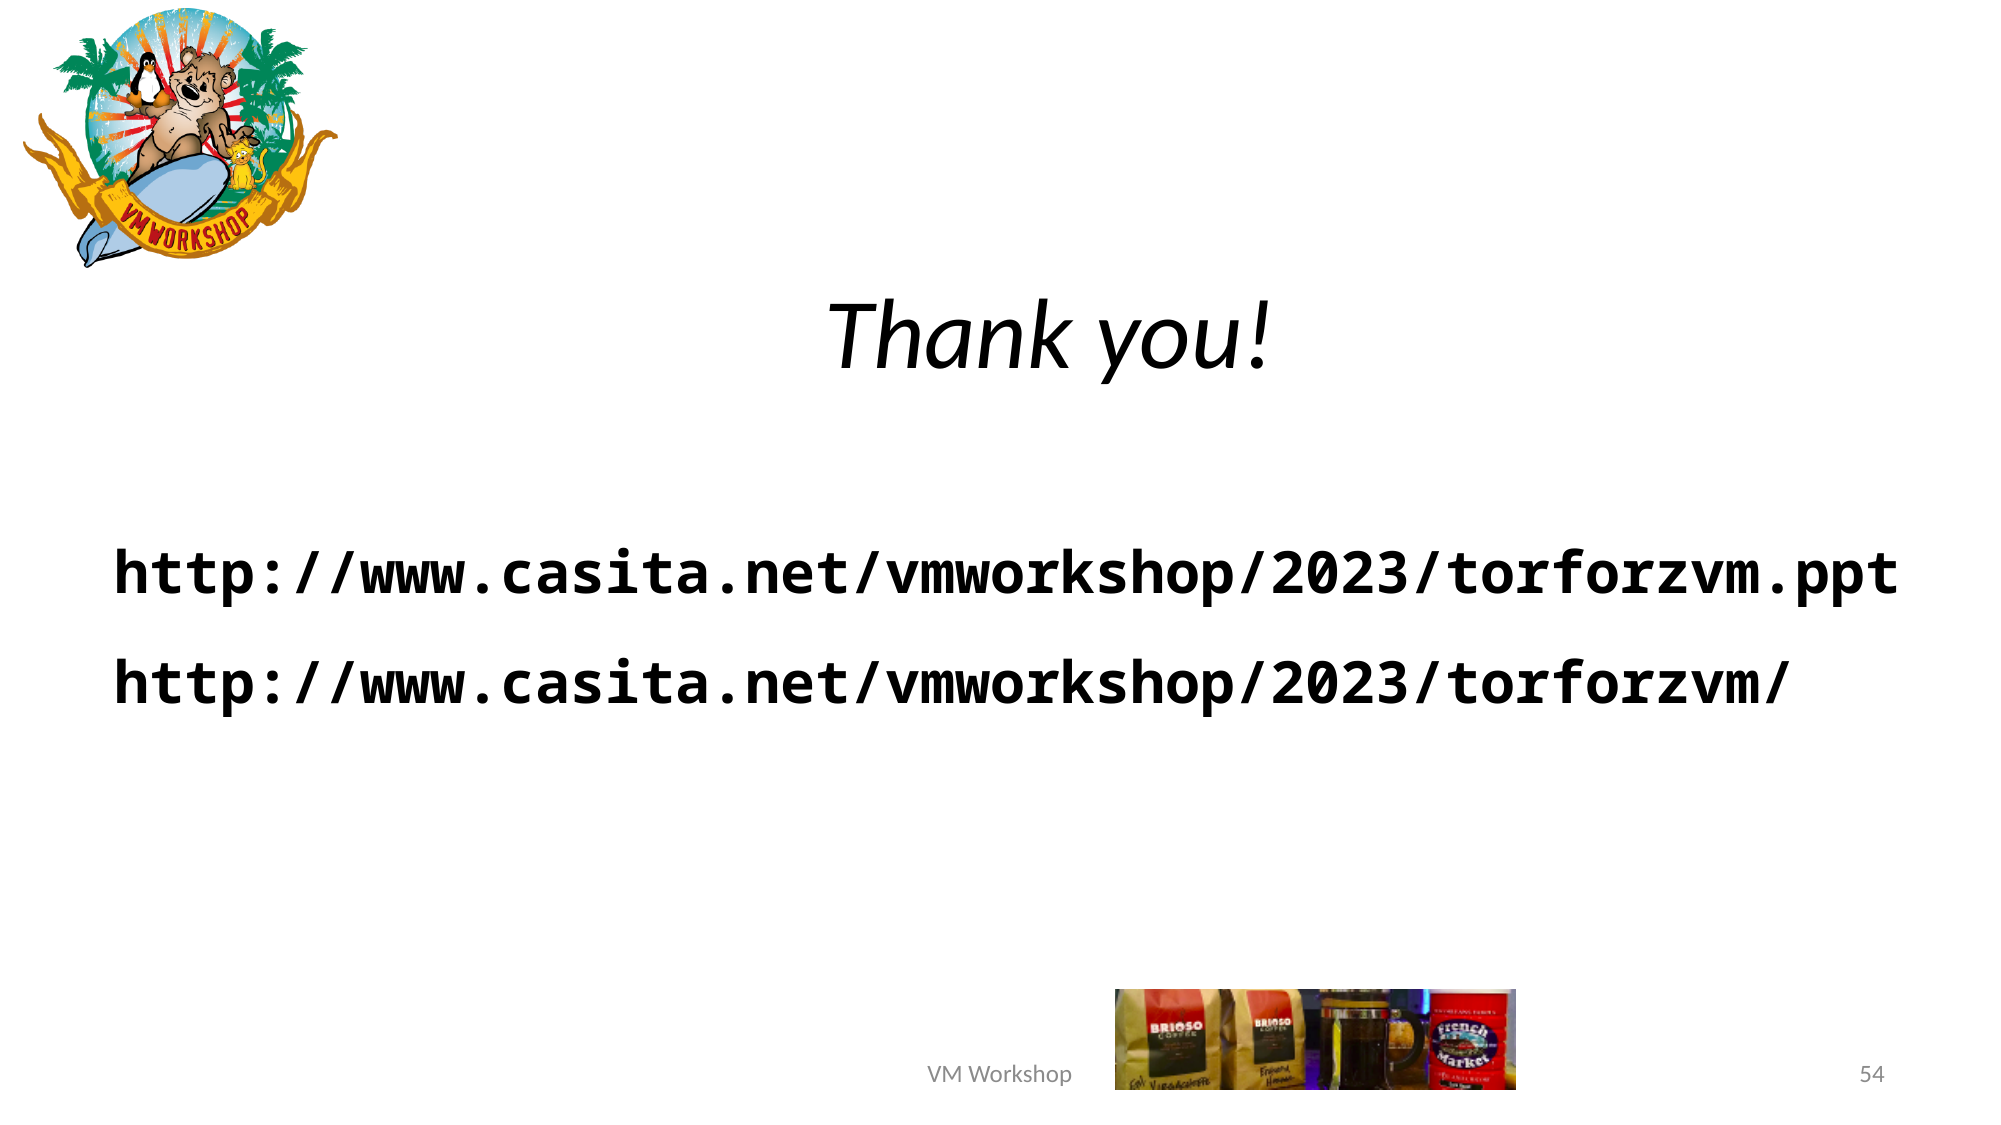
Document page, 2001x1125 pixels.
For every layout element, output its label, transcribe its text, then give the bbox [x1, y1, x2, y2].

picture [1115, 1004, 1516, 1090]
picture [23, 8, 338, 269]
list Thank you! http://www.casita.net/vmworkshop/2023/torforzvm.ppt http://www.casita.net/vmworkshop/2023/torforzvm/ [99, 260, 2000, 1004]
